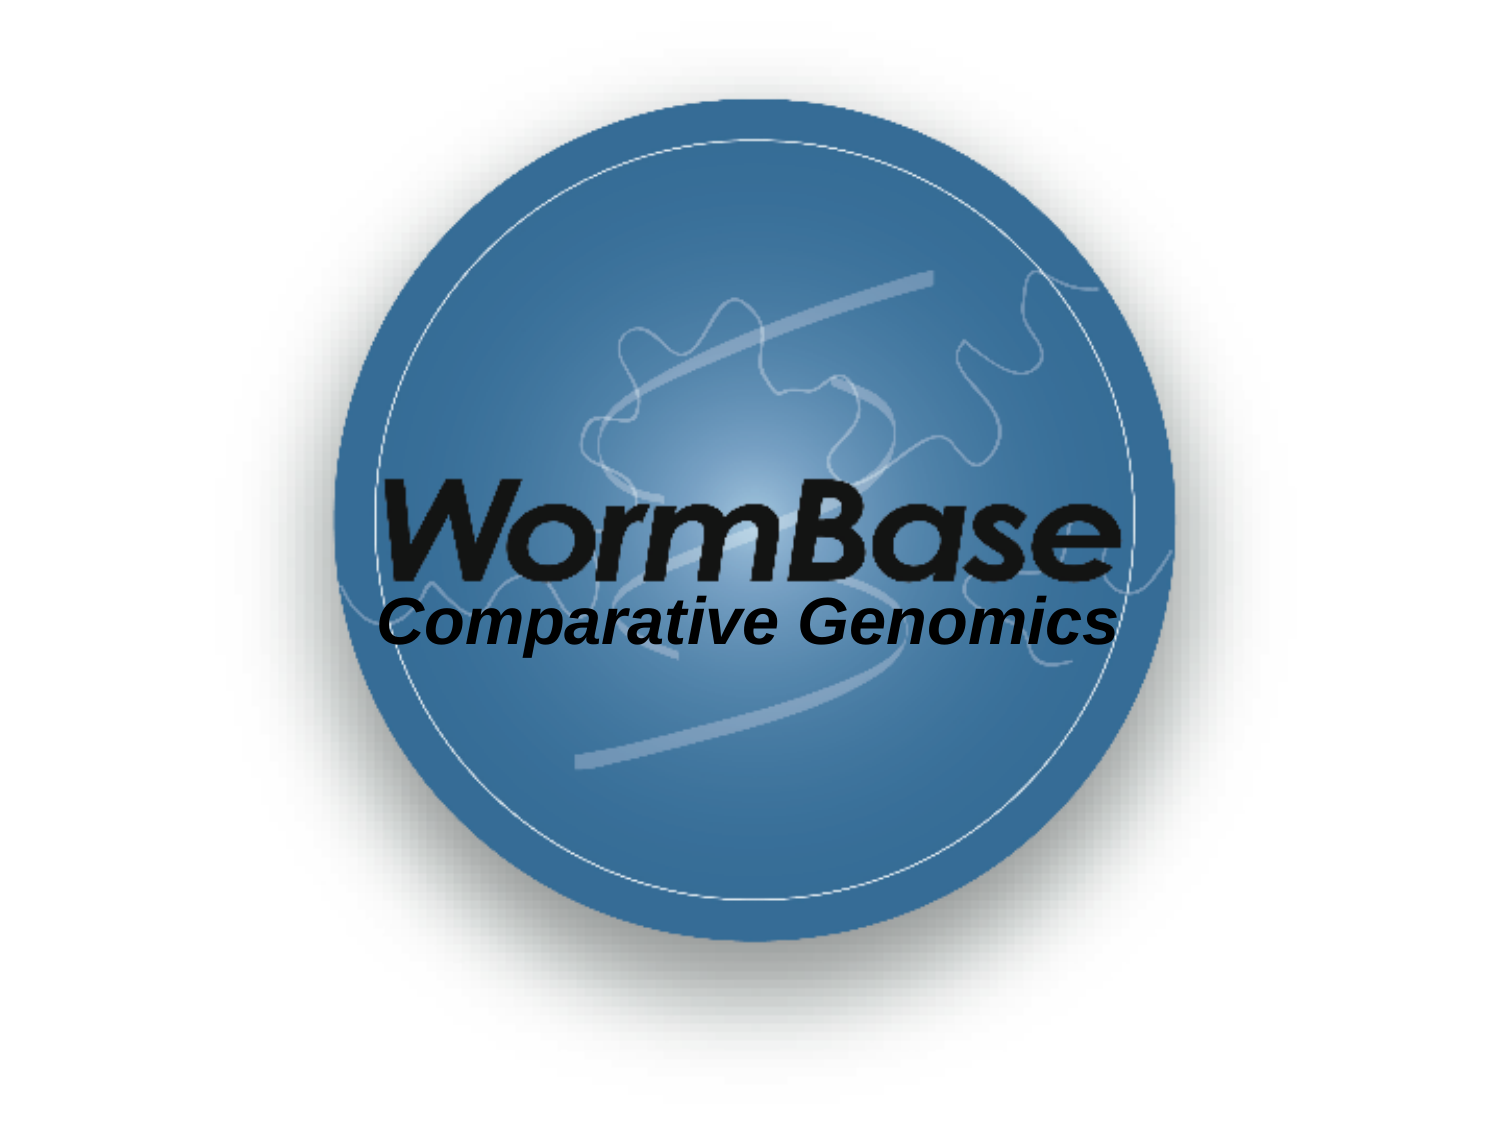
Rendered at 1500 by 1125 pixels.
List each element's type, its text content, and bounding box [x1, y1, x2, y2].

picture [200, 6, 1313, 576]
title Comparative Genomics [73, 576, 1424, 780]
picture [200, 780, 1313, 1120]
